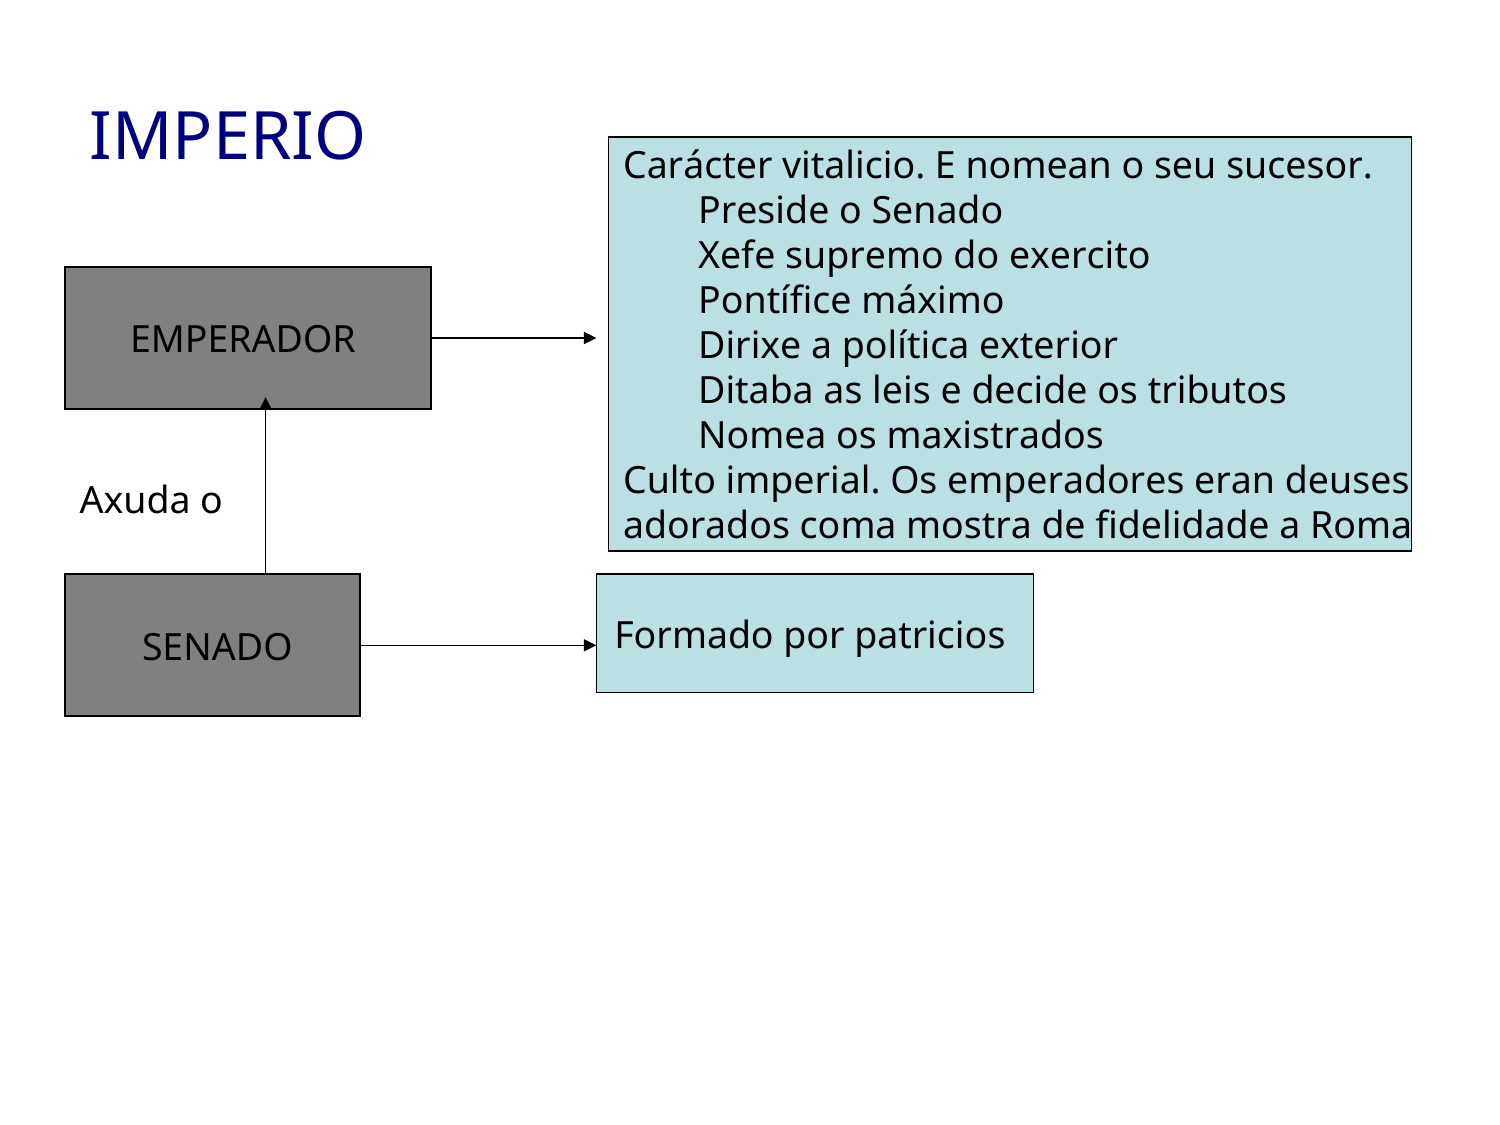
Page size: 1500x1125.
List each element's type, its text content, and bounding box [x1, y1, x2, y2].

text_box Axuda o [64, 467, 325, 529]
text_box SENADO [64, 574, 361, 716]
title IMPERIO [75, 45, 1426, 233]
text_box EMPERADOR [64, 267, 431, 409]
text_box Formado por patricios [596, 574, 1034, 693]
text_box Carácter vitalicio. E nomean o seu sucesor. Preside o Senado Xefe supremo do exercito Pontífice máximo Dirixe a política exterior Ditaba as leis e decide os tributos Nomea os maxistrados Culto imperial. Os emperadores eran deuses adorados coma mostra de fidelidade a Roma [608, 137, 1412, 551]
